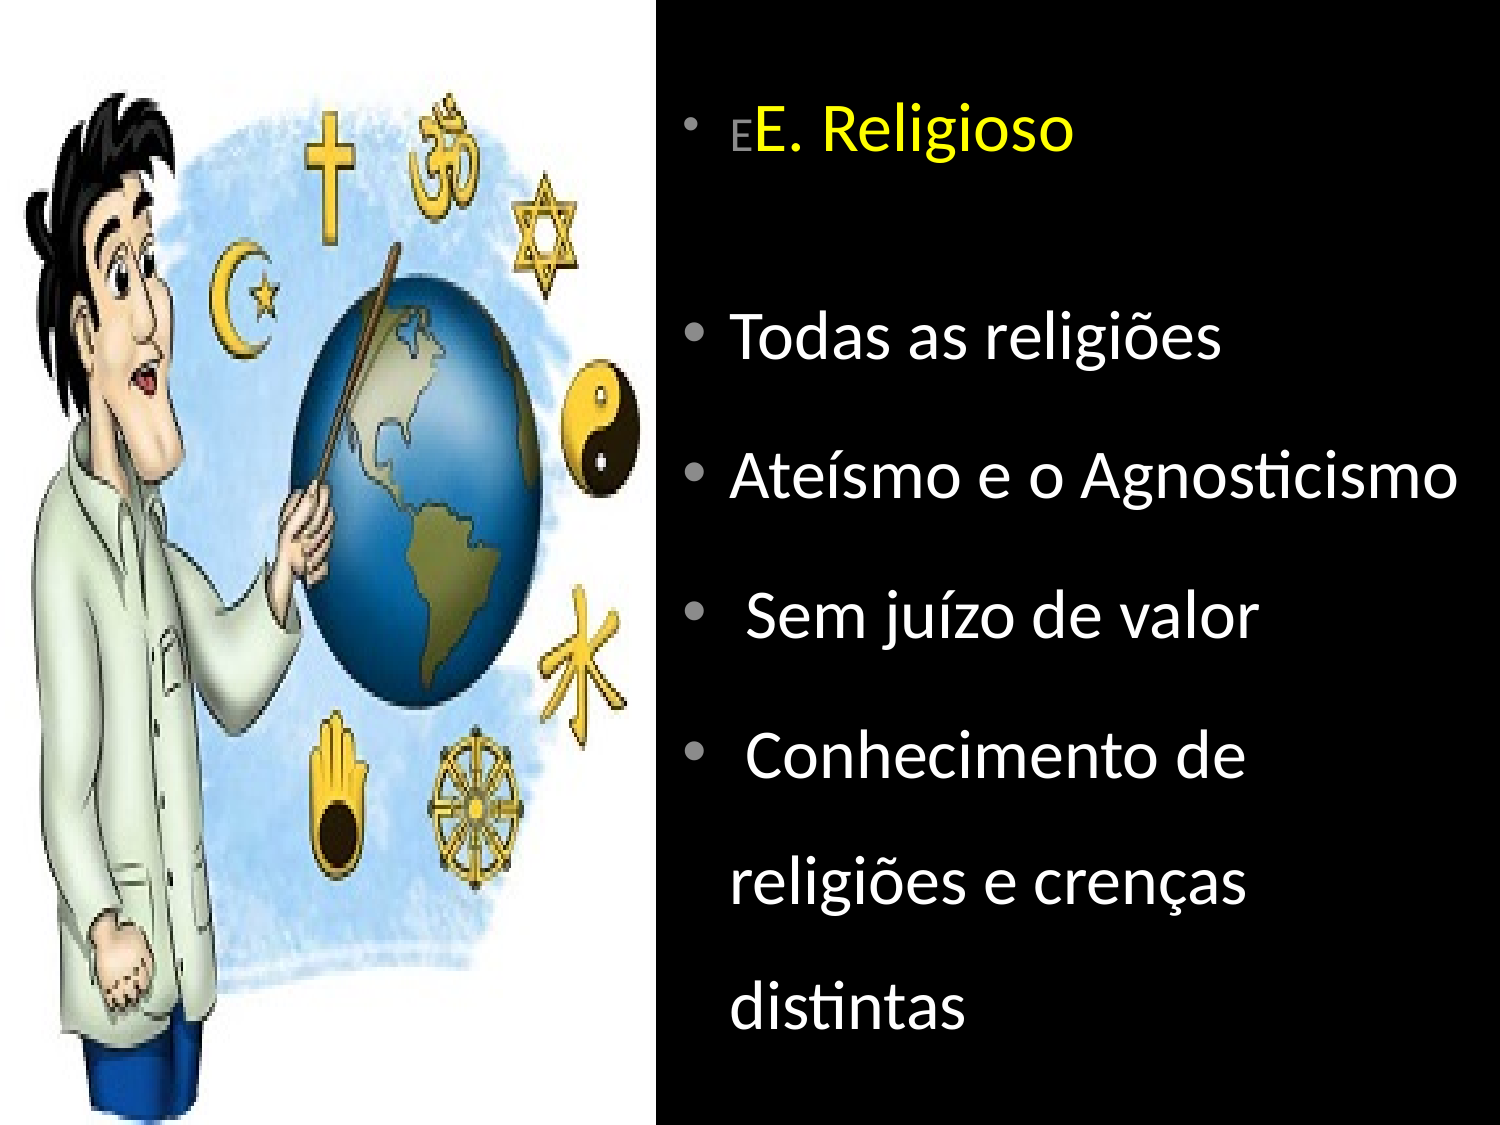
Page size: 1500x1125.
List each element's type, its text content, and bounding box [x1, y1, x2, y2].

picture [0, 0, 656, 1125]
list EE. Religioso Todas as religiões Ateísmo e o Agnosticismo Sem juízo de valor Conhecimento de religiões e crenças distintas [667, 19, 1483, 1106]
